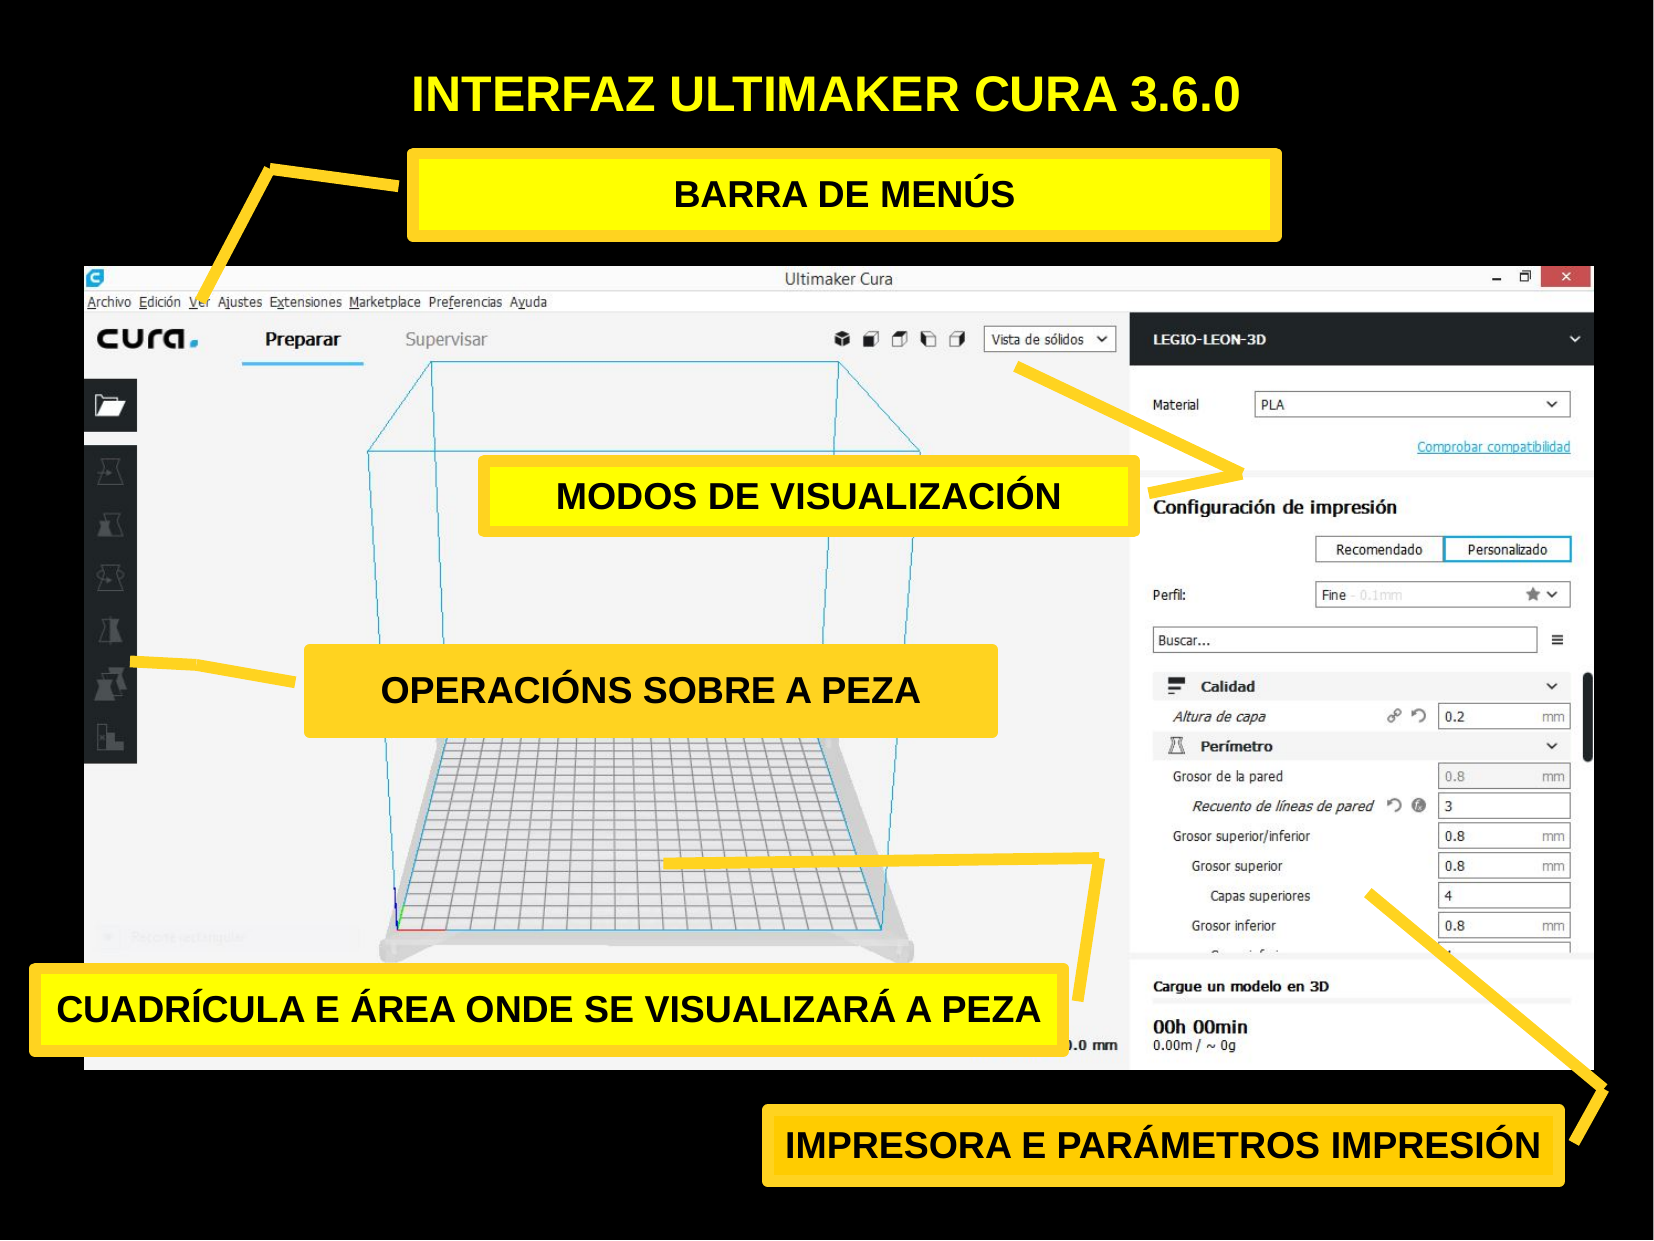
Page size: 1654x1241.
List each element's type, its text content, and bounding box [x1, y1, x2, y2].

text_box BARRA DE MENÚS [413, 154, 1276, 236]
text_box MODOS DE VISUALIZACIÓN [484, 461, 1134, 532]
text_box INTERFAZ ULTIMAKER CURA 3.6.0 [82, 59, 1571, 130]
text_box CUADRÍCULA E ÁREA ONDE SE VISUALIZARÁ A PEZA [35, 969, 1063, 1051]
picture [84, 266, 1594, 1070]
text_box OPERACIÓNS SOBRE A PEZA [310, 650, 992, 732]
text_box IMPRESORA E PARÁMETROS IMPRESIÓN [768, 1110, 1559, 1181]
